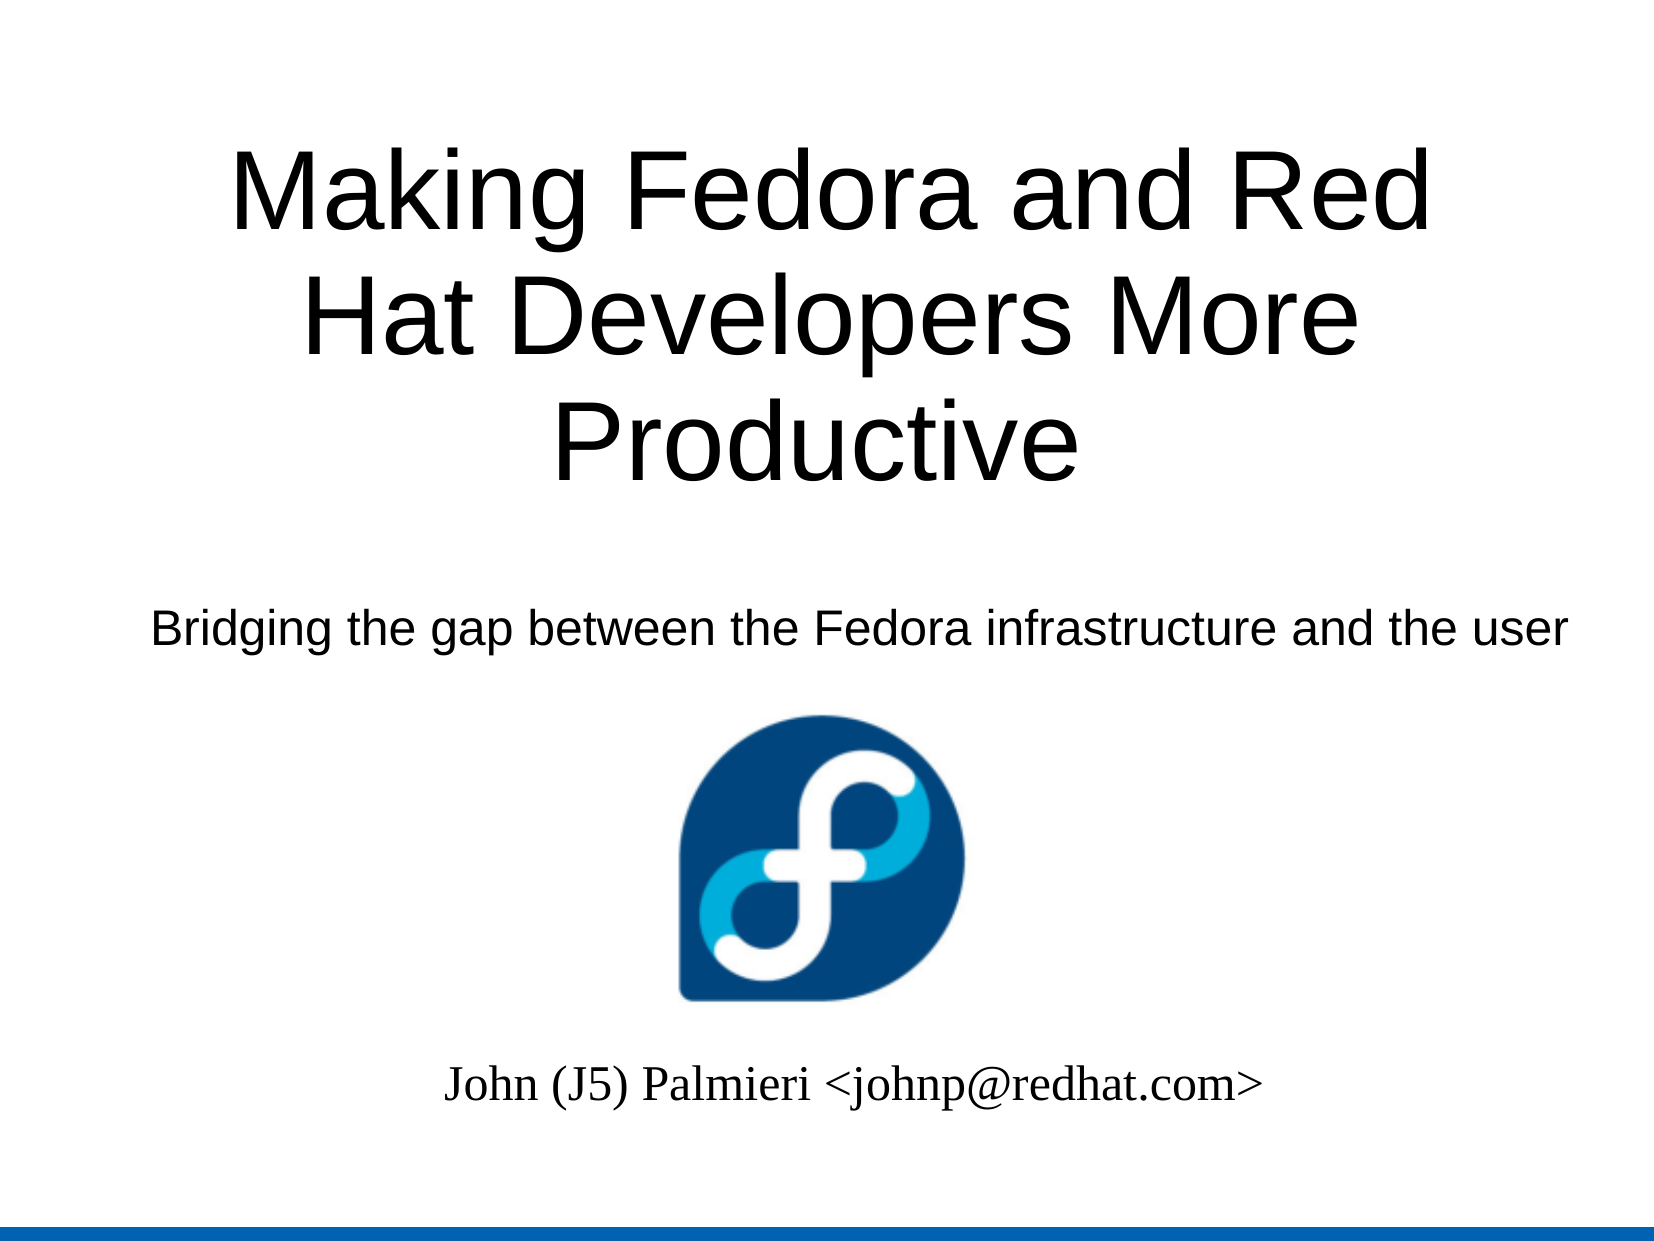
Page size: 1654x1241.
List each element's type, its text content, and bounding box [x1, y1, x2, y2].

title Making Fedora and Red Hat Developers More Productive [125, 106, 1538, 526]
text_box Bridging the gap between the Fedora infrastructure and the user [150, 600, 1571, 663]
picture [581, 674, 1051, 1055]
text_box John (J5) Palmieri <johnp@redhat.com> [444, 1055, 1265, 1117]
